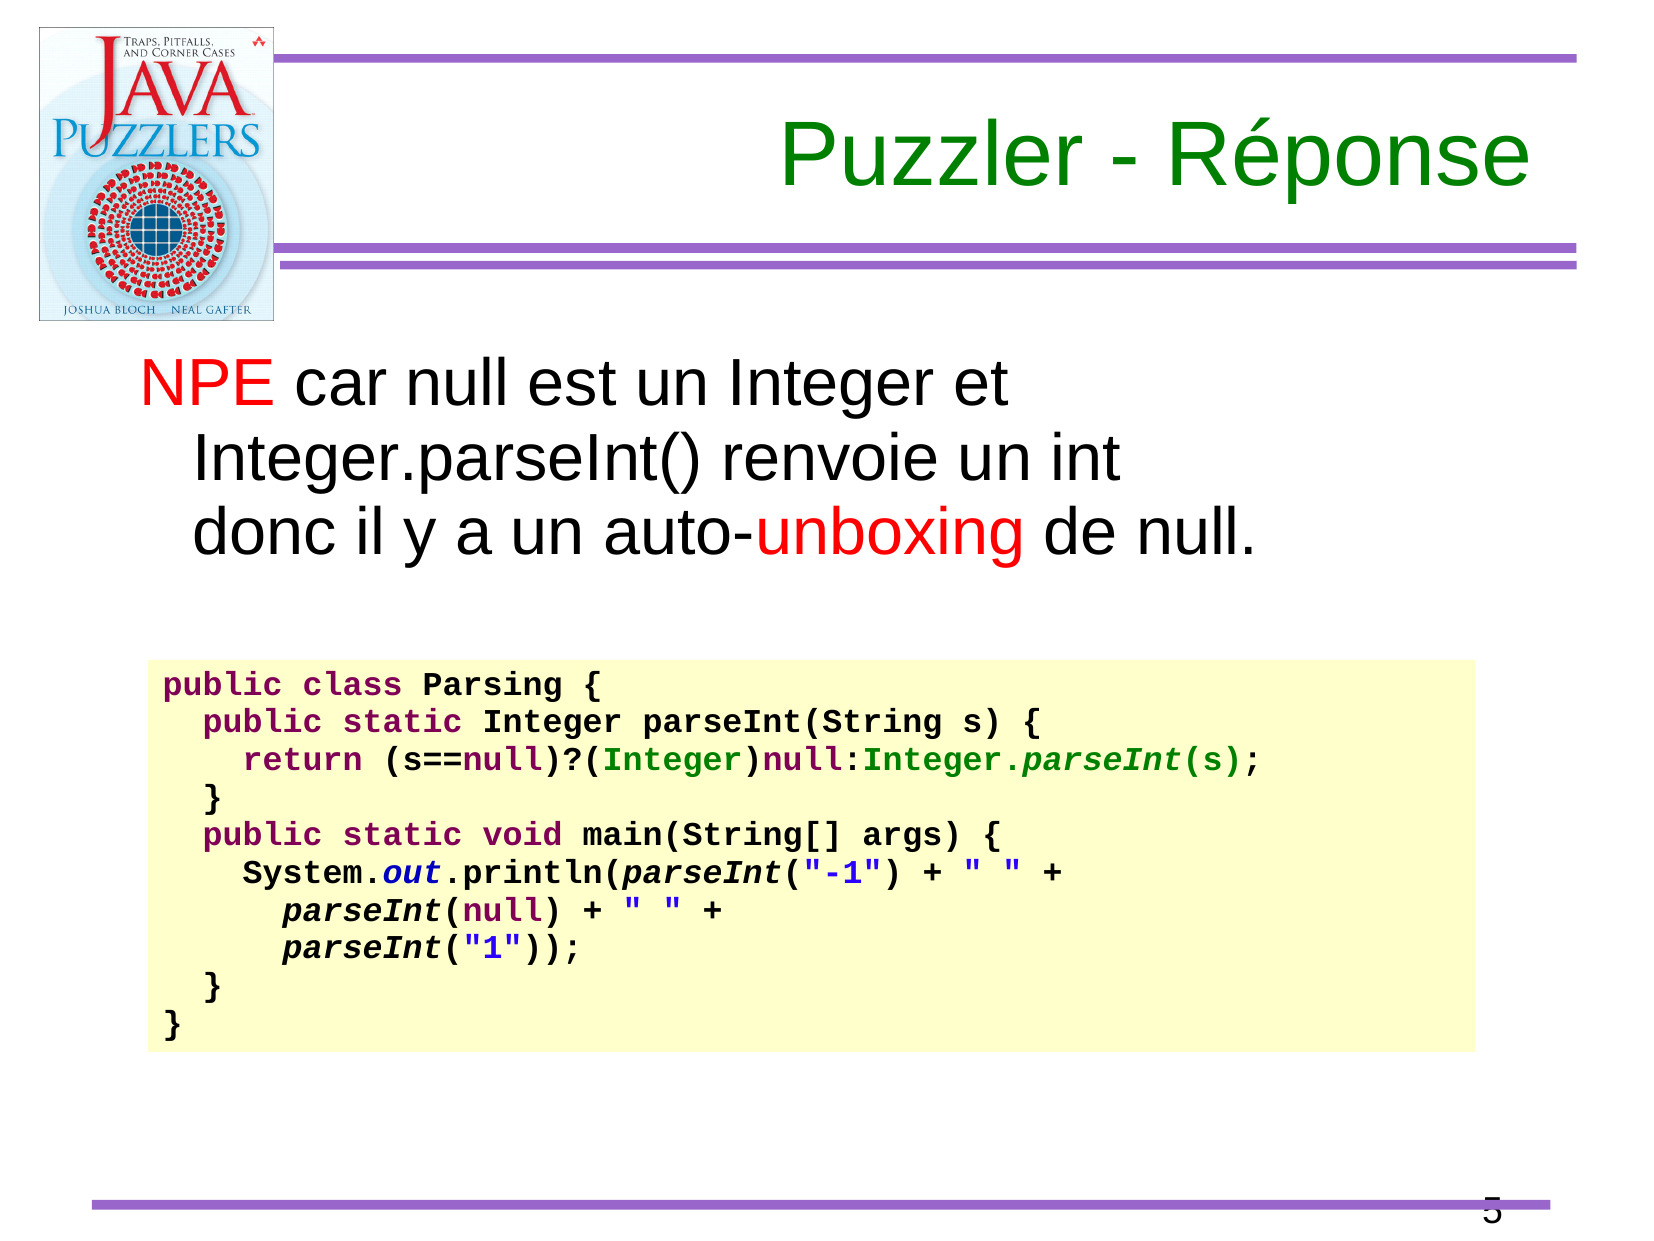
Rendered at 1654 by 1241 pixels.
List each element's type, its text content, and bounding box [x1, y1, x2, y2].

title Puzzler - Réponse [274, 49, 1534, 257]
picture [39, 27, 274, 321]
text_box public class Parsing { public static Integer parseInt(String s) { return (s==null)?(Integer)null:Integer.parseInt(s); } public static void main(String[] args) { System.out.println(parseInt("-1") + " " + parseInt(null) + " " + parseInt("1")); } } [147, 659, 1476, 1052]
list NPE car null est un Integer et Integer.parseInt() renvoie un int donc il y a un auto-unboxing de null. [121, 344, 1534, 1127]
